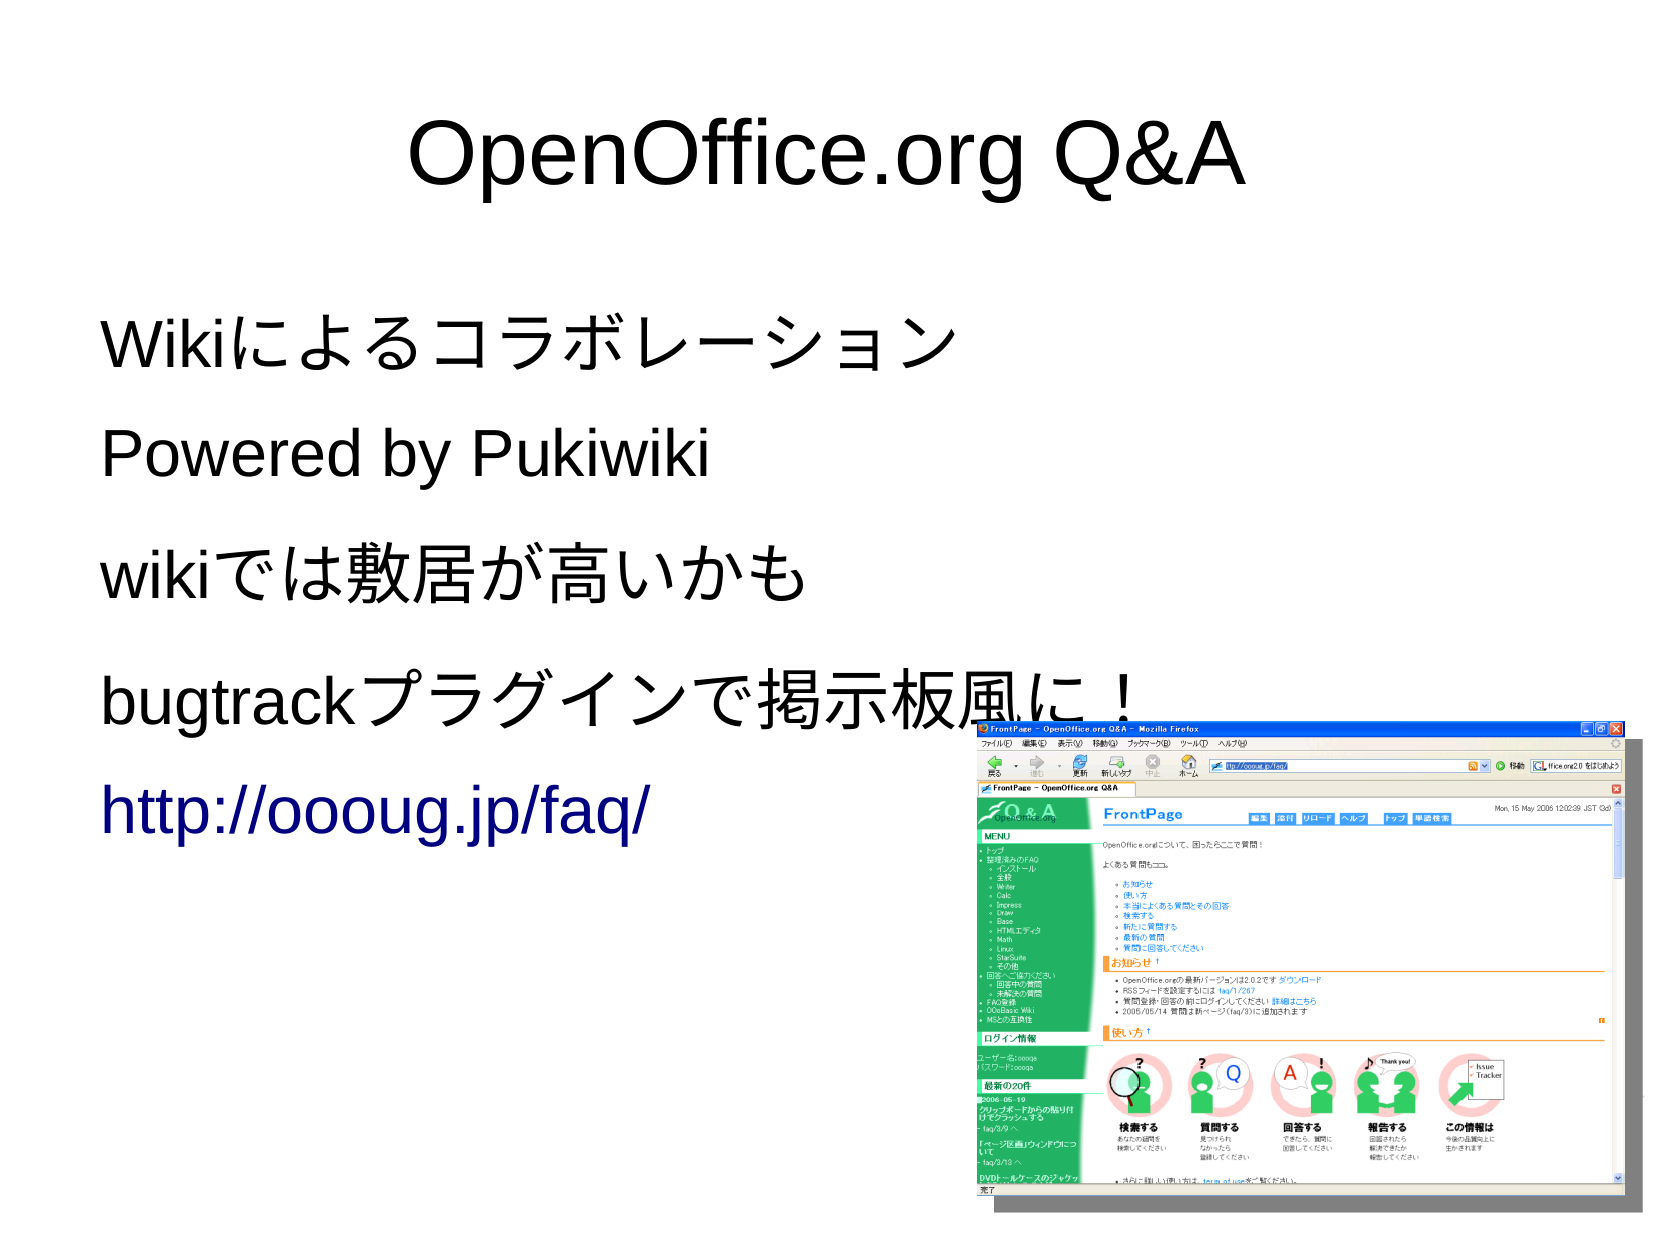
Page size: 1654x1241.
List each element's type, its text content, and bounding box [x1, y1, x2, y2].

picture [977, 721, 1625, 1196]
picture [1643, 1062, 1654, 1211]
title OpenOffice.org Q&A [82, 56, 1571, 250]
list Wikiによるコラボレーション Powered by Pukiwiki wikiでは敷居が高いかも bugtrackプラグインで掲示板風に！ http://oooug.jp/faq/ [82, 290, 1571, 1094]
